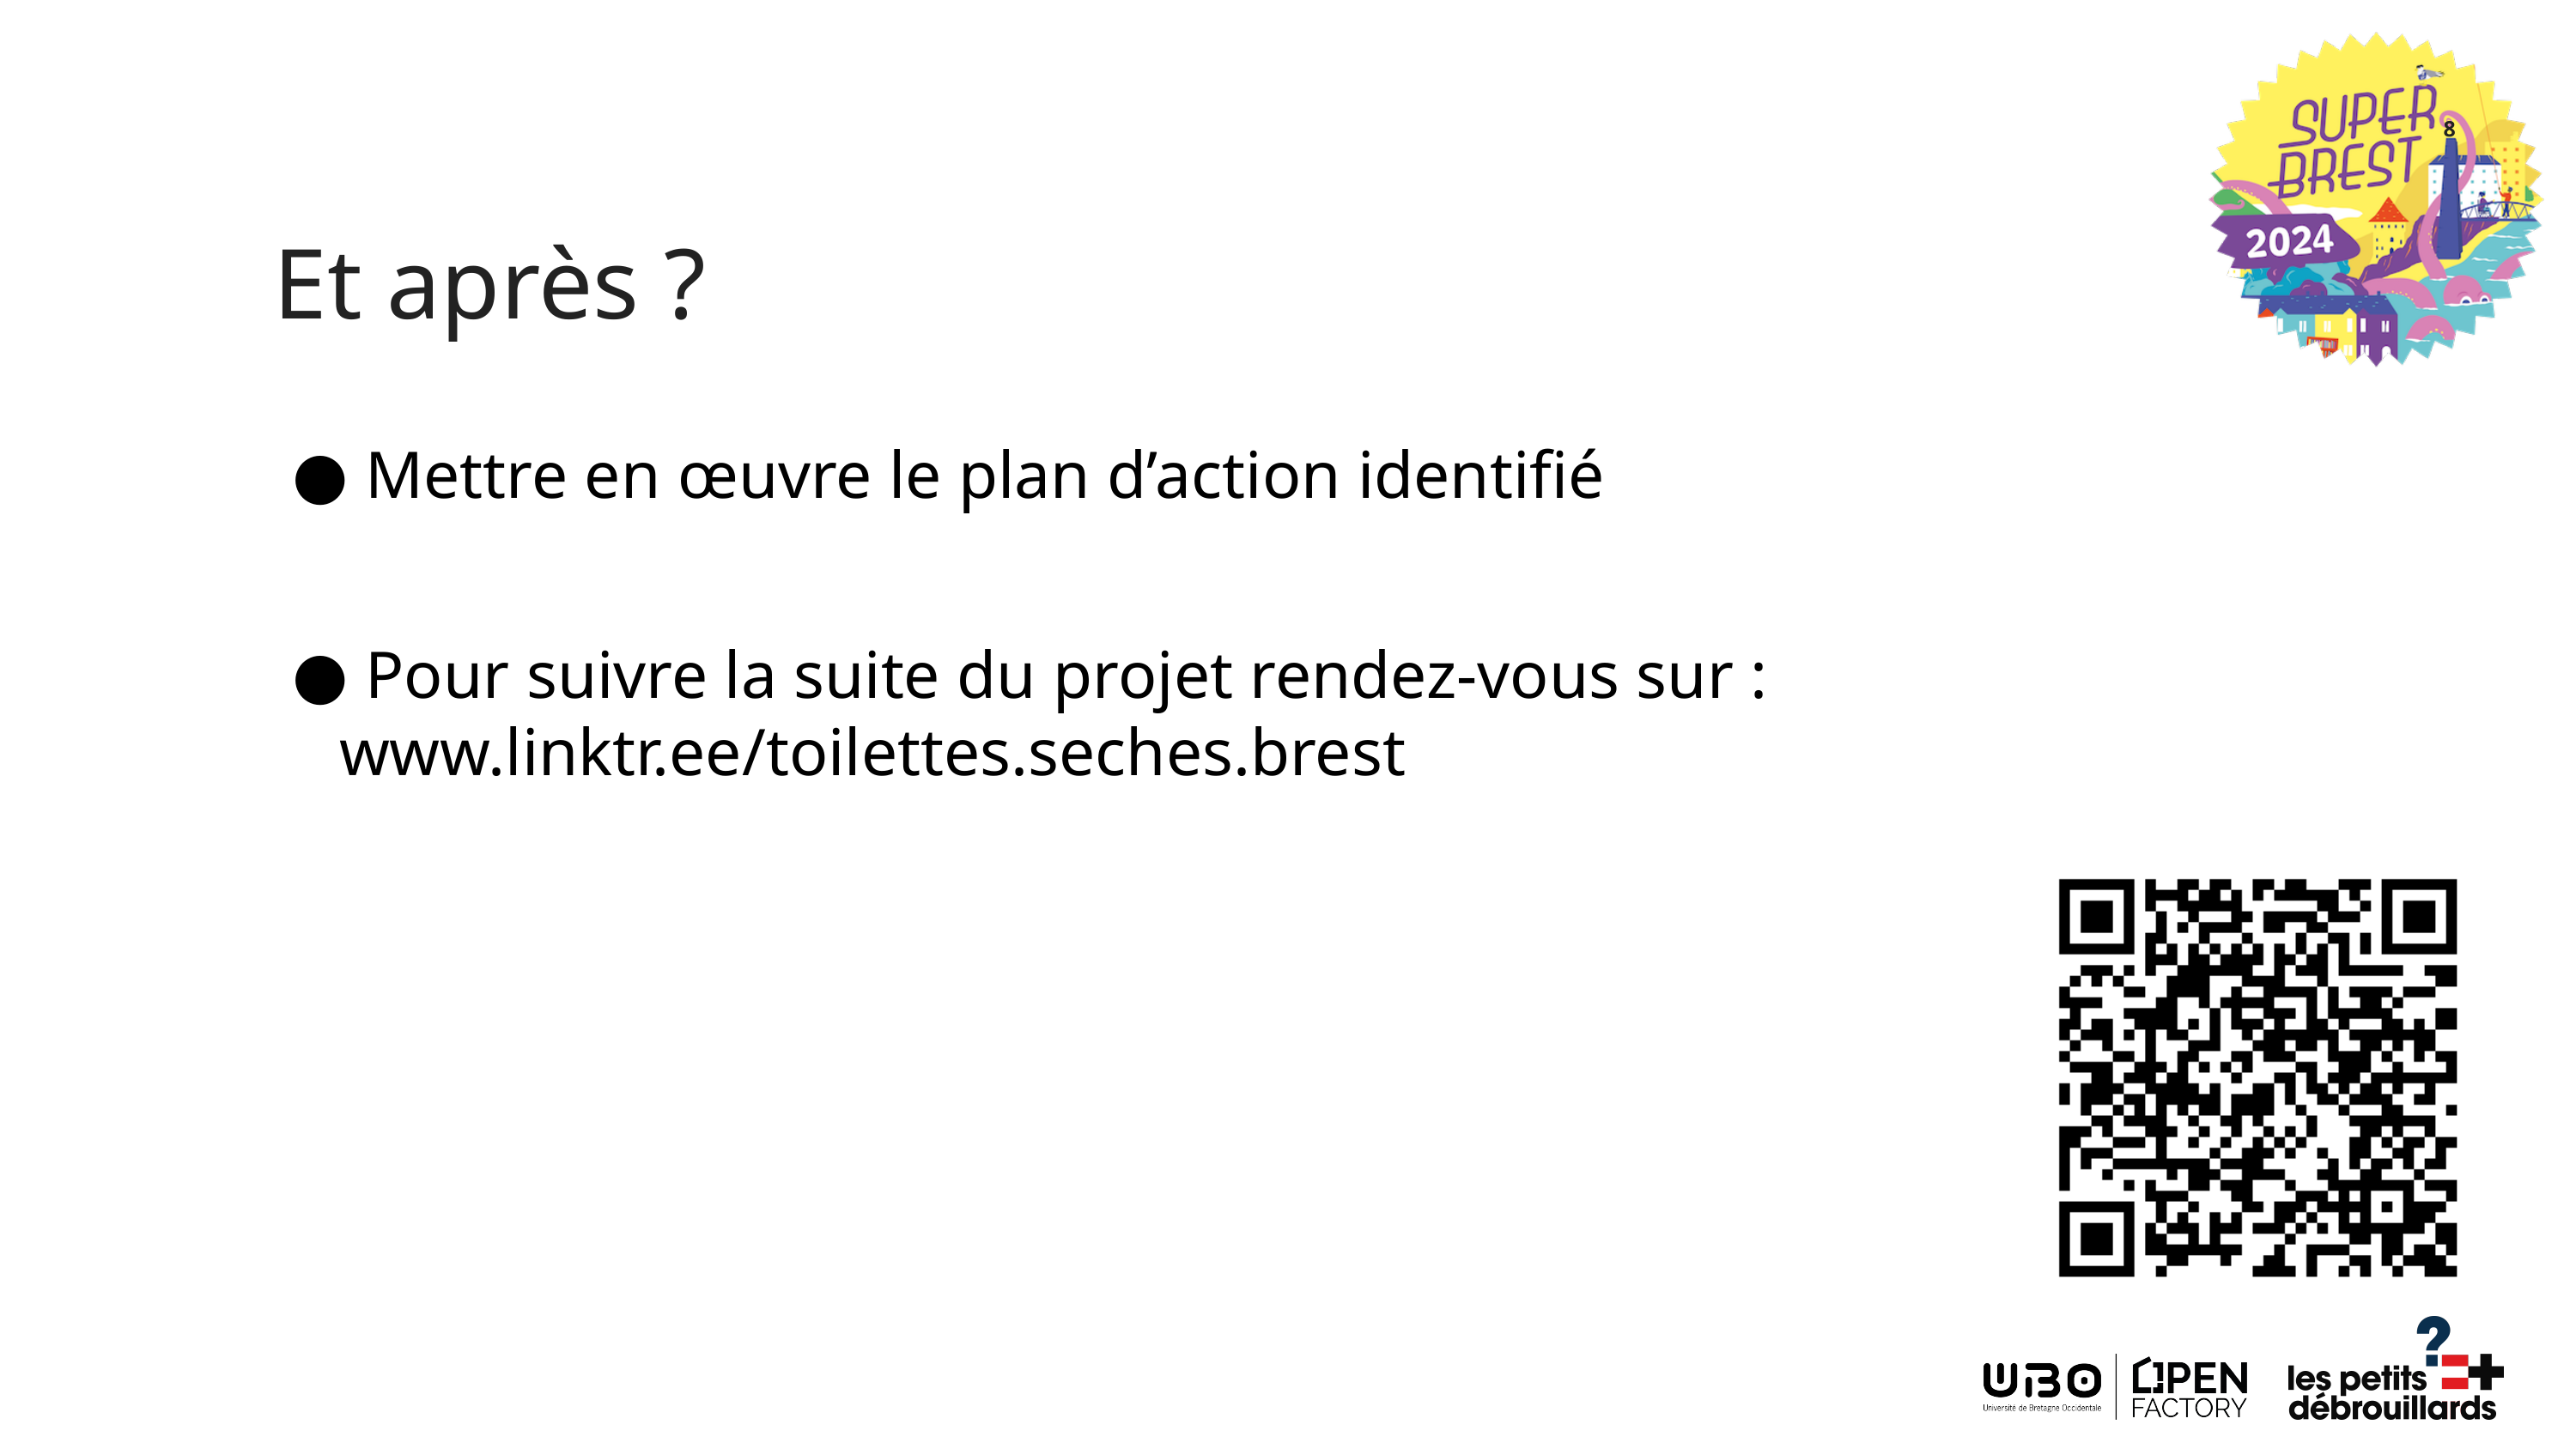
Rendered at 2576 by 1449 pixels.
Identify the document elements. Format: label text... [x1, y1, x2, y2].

list Mettre en œuvre le plan d’action identifié Pour suivre la suite du projet rendez-vous sur : www.linktr.ee/toilettes.seches.brest [275, 433, 2188, 1122]
picture [2176, 0, 2576, 400]
picture [2288, 1316, 2504, 1420]
picture [1984, 1354, 2247, 1420]
picture [2030, 850, 2487, 1307]
title Et après ? [273, 217, 1741, 434]
slide_number <numéro> [2307, 93, 2456, 145]
